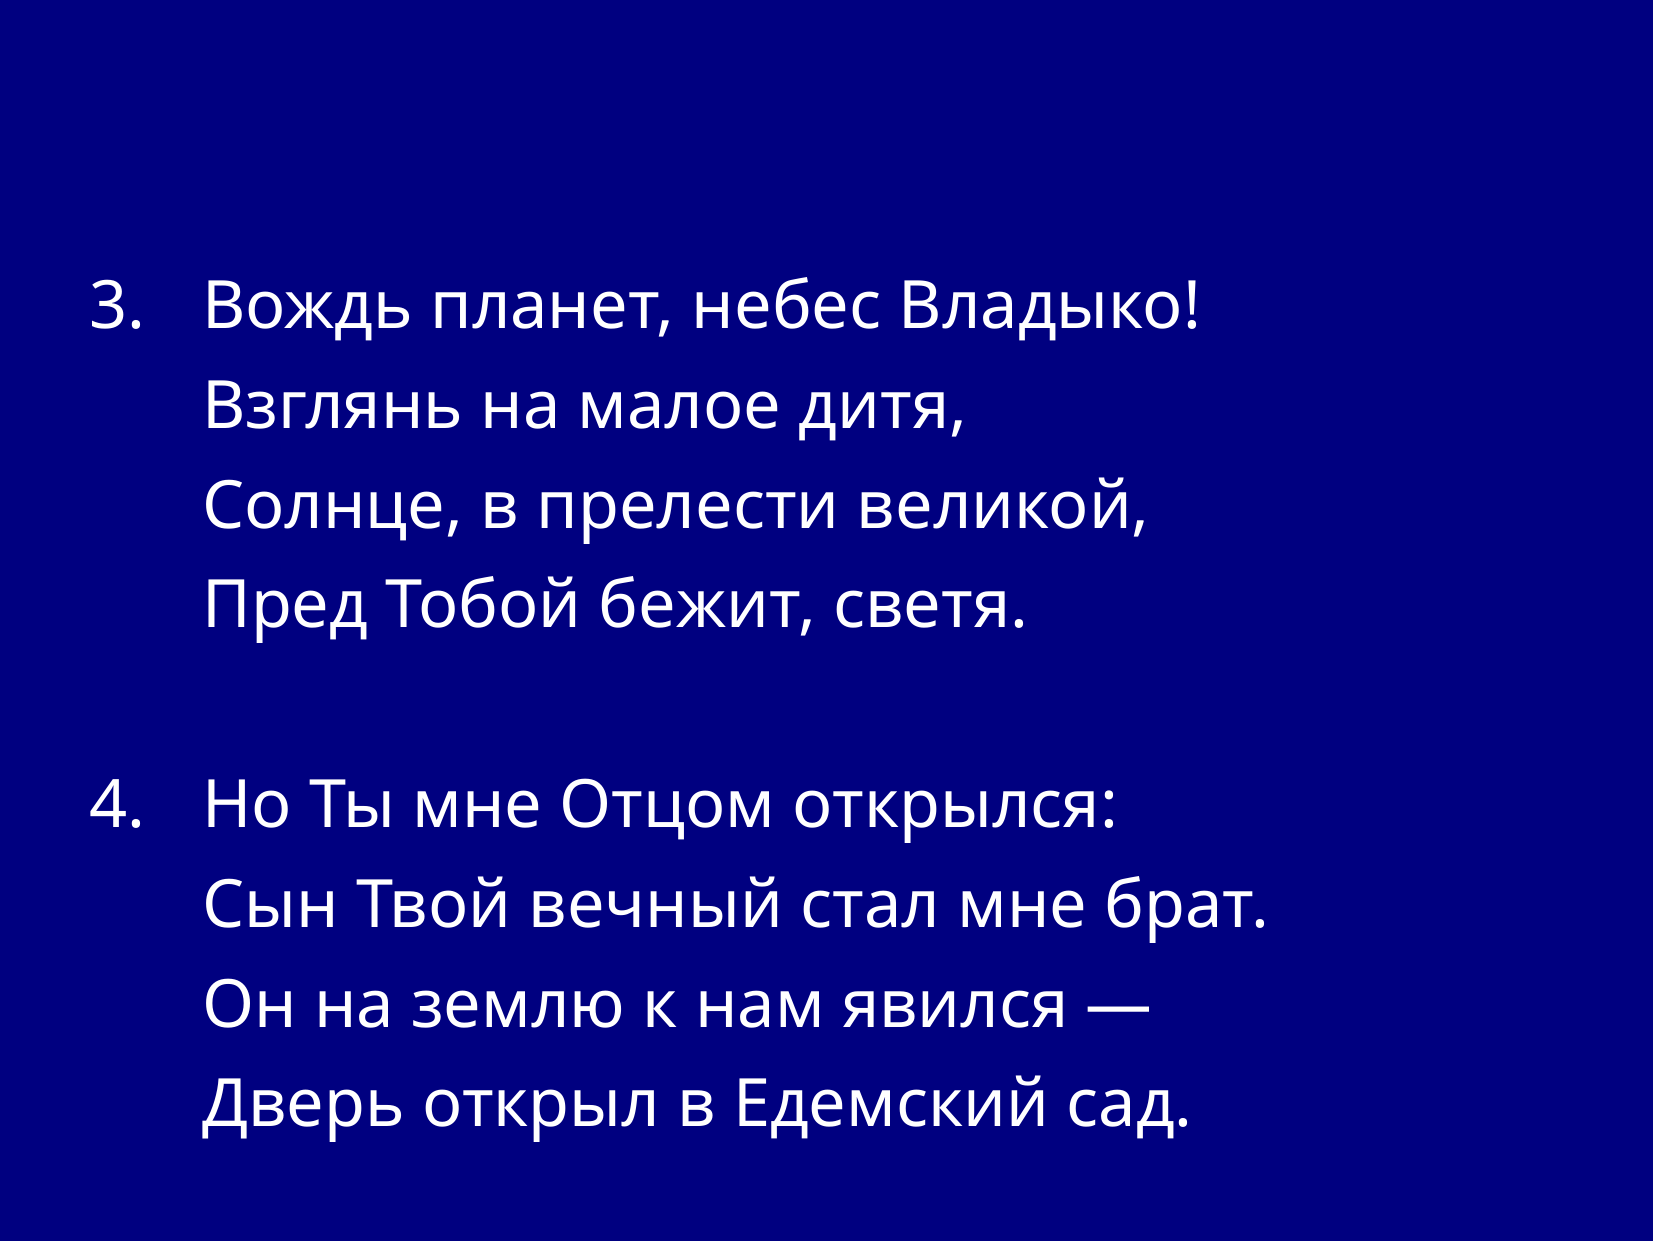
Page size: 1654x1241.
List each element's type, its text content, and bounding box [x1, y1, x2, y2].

text_box 3. Вождь планет, небес Владыко! Взглянь на малое дитя, Солнце, в прелести великой, Пред Тобой бежит, светя. 4. Но Ты мне Отцом открылся: Сын Твой вечный стал мне брат. Он на землю к нам явился — Дверь открыл в Едемский сад. [75, 150, 1576, 1163]
